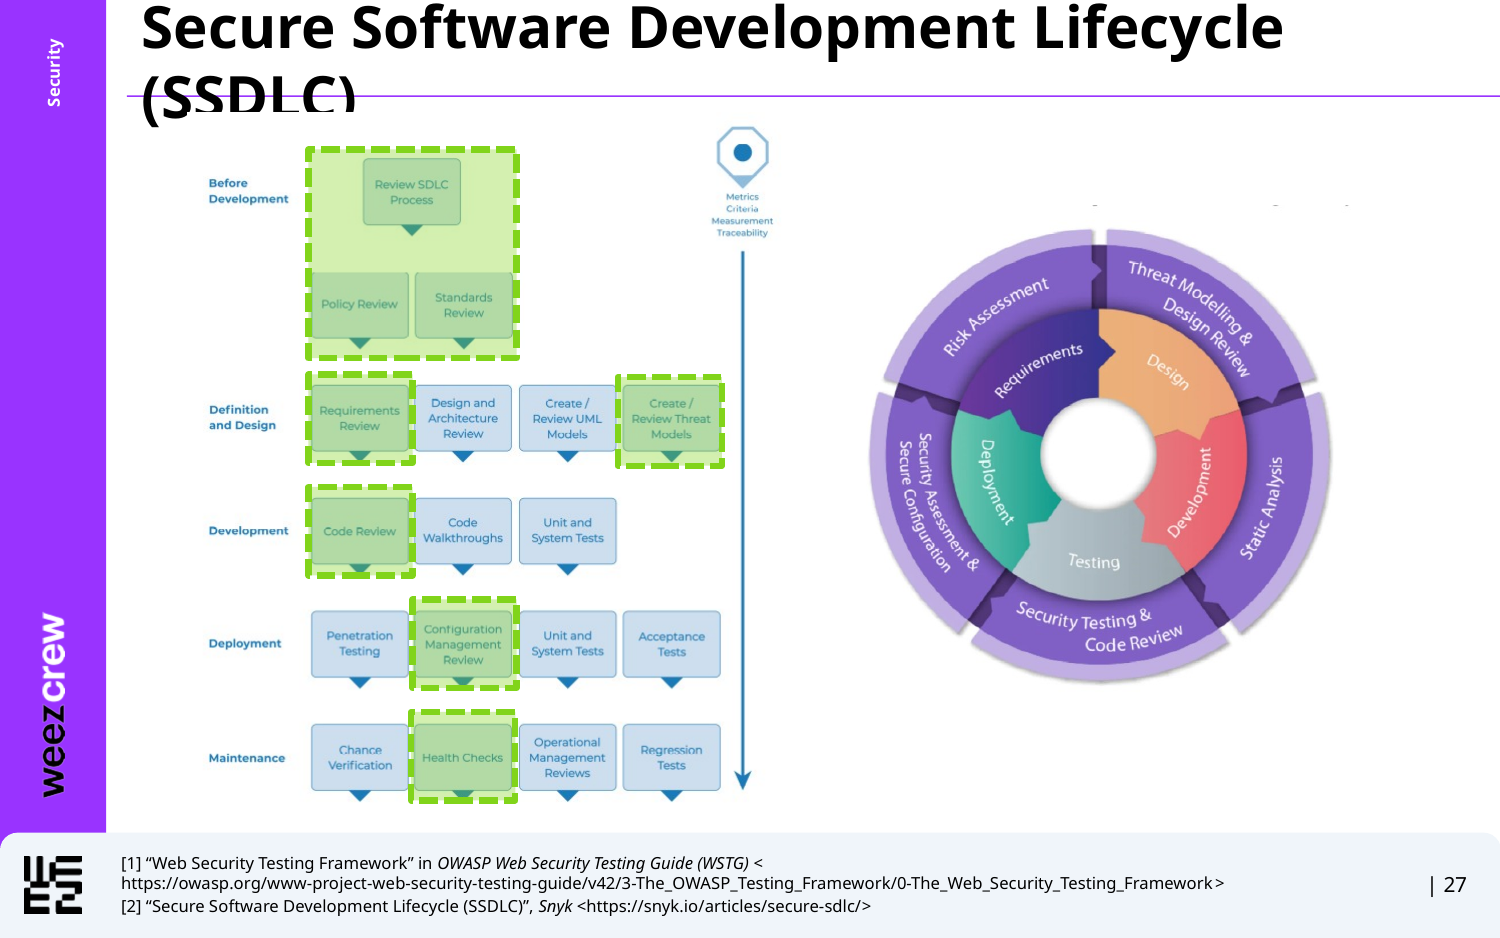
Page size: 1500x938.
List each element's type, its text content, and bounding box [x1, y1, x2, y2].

title Security [0, 24, 107, 497]
title Secure Software Development Lifecycle (SSDLC) [126, 24, 1480, 97]
picture [24, 856, 82, 914]
text_box [617, 377, 722, 466]
text_box [308, 149, 517, 359]
text_box [308, 374, 413, 463]
picture [43, 612, 65, 798]
picture [187, 112, 1400, 825]
subtitle [1] “Web Security Testing Framework” in OWASP Web Security Testing Guide (WSTG) <https://owasp.org/www-project-web-security-testing-guide/v42/3-The_OWASP_Testing_Framework/0-The_Web_Security_Testing_Framework> [2] “Secure Software Development Lifecycle (SSDLC)”, Snyk <https://snyk.io/articles/secure-sdlc/> [106, 832, 1418, 938]
text_box [412, 599, 517, 688]
slide_number | <number> [1418, 850, 1482, 922]
text_box [308, 486, 413, 576]
text_box [411, 711, 516, 801]
